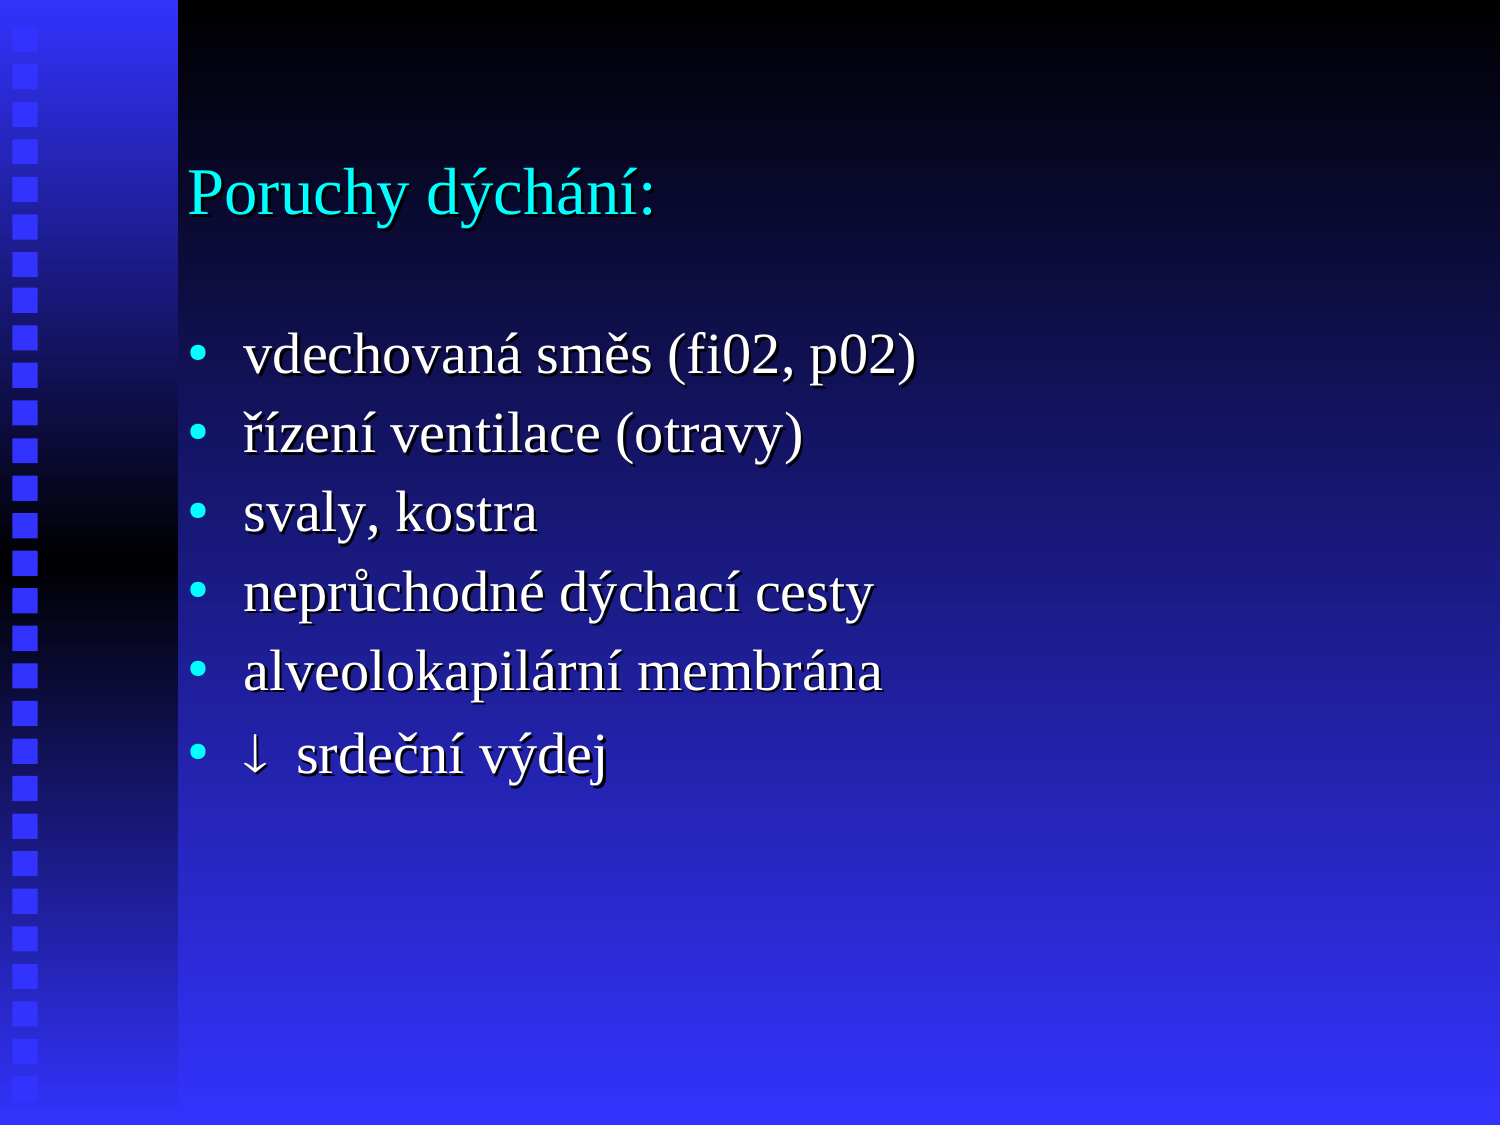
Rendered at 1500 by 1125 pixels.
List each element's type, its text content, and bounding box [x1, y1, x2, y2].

title Poruchy dýchání: [187, 99, 1463, 288]
list vdechovaná směs (fi02, p02) řízení ventilace (otravy) svaly, kostra neprůchodné dýchací cesty alveolokapilární membrána srdeční výdej [187, 324, 1463, 1001]
